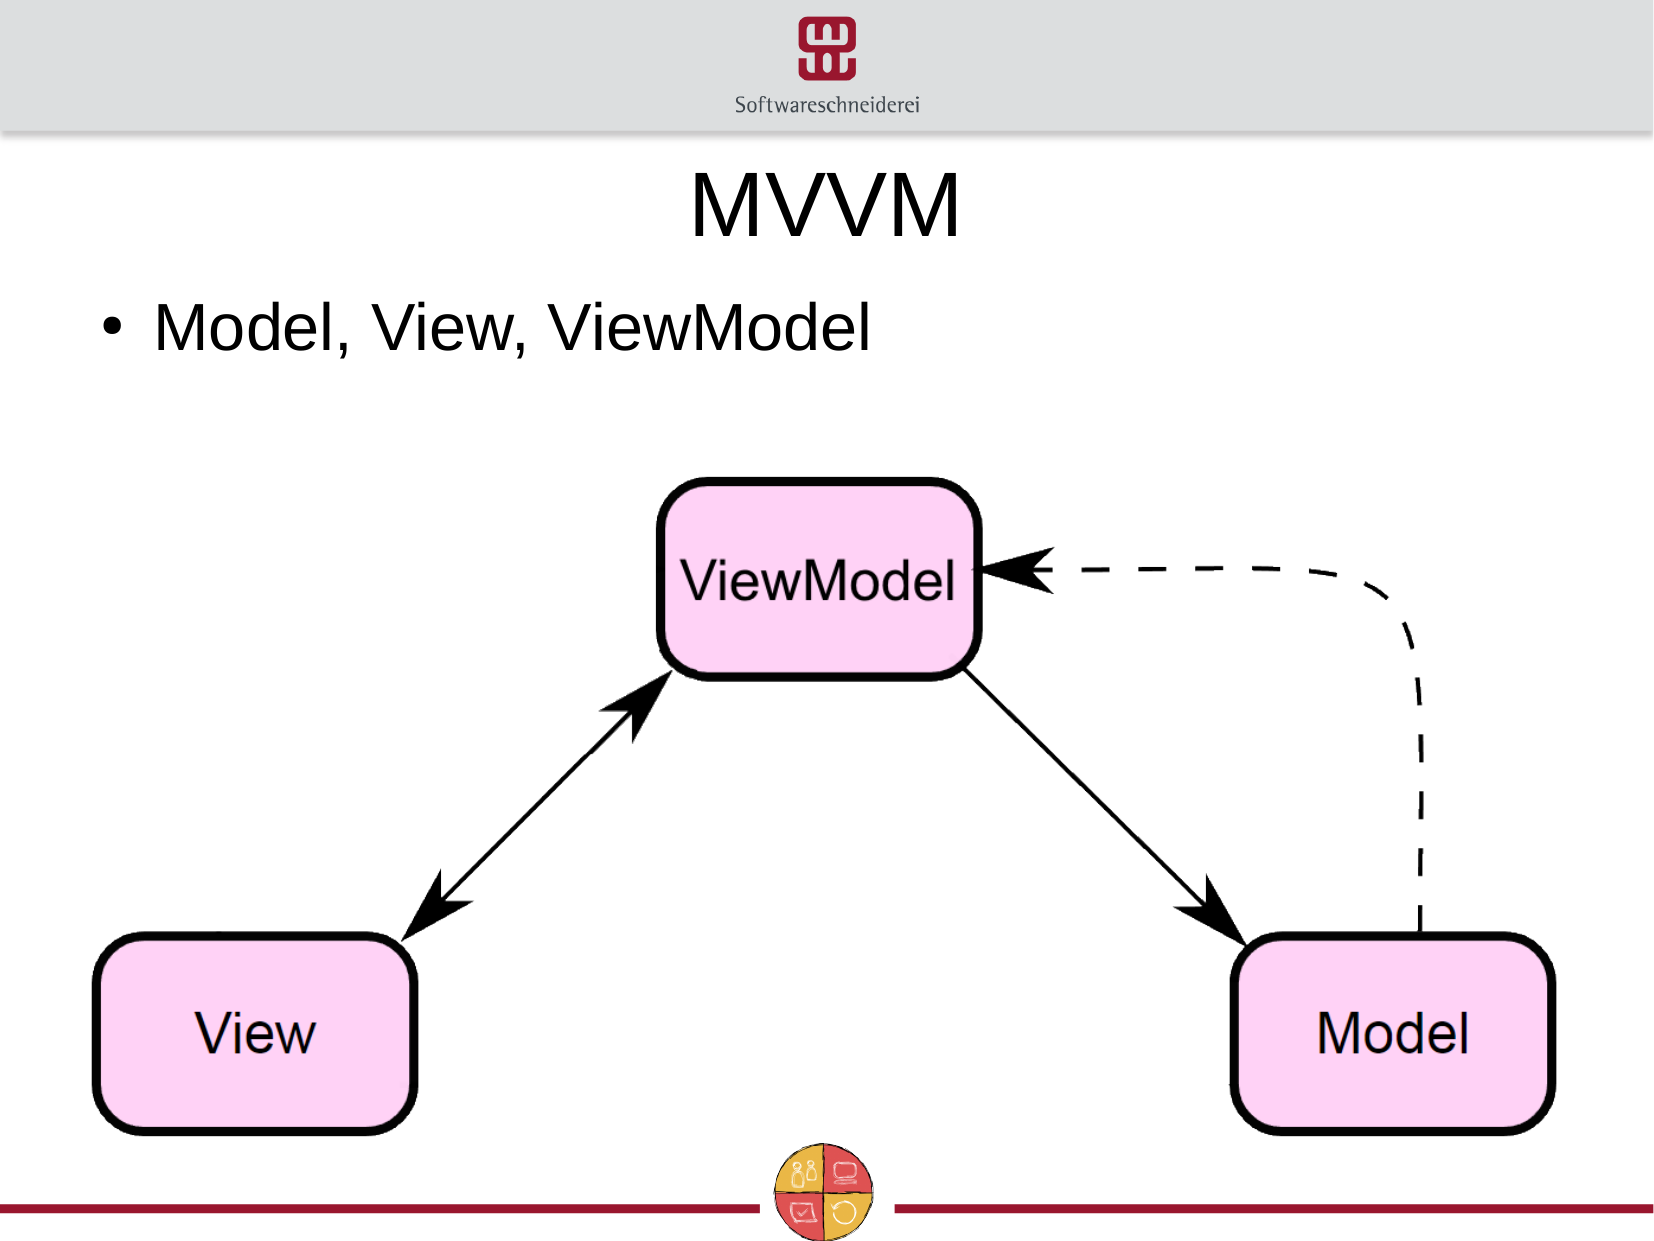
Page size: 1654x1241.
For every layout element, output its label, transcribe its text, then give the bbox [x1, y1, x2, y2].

text_box [35, 431, 1595, 1140]
list Model, View, ViewModel [82, 290, 1571, 431]
title MVVM [82, 147, 1571, 257]
picture [0, 0, 1654, 1241]
